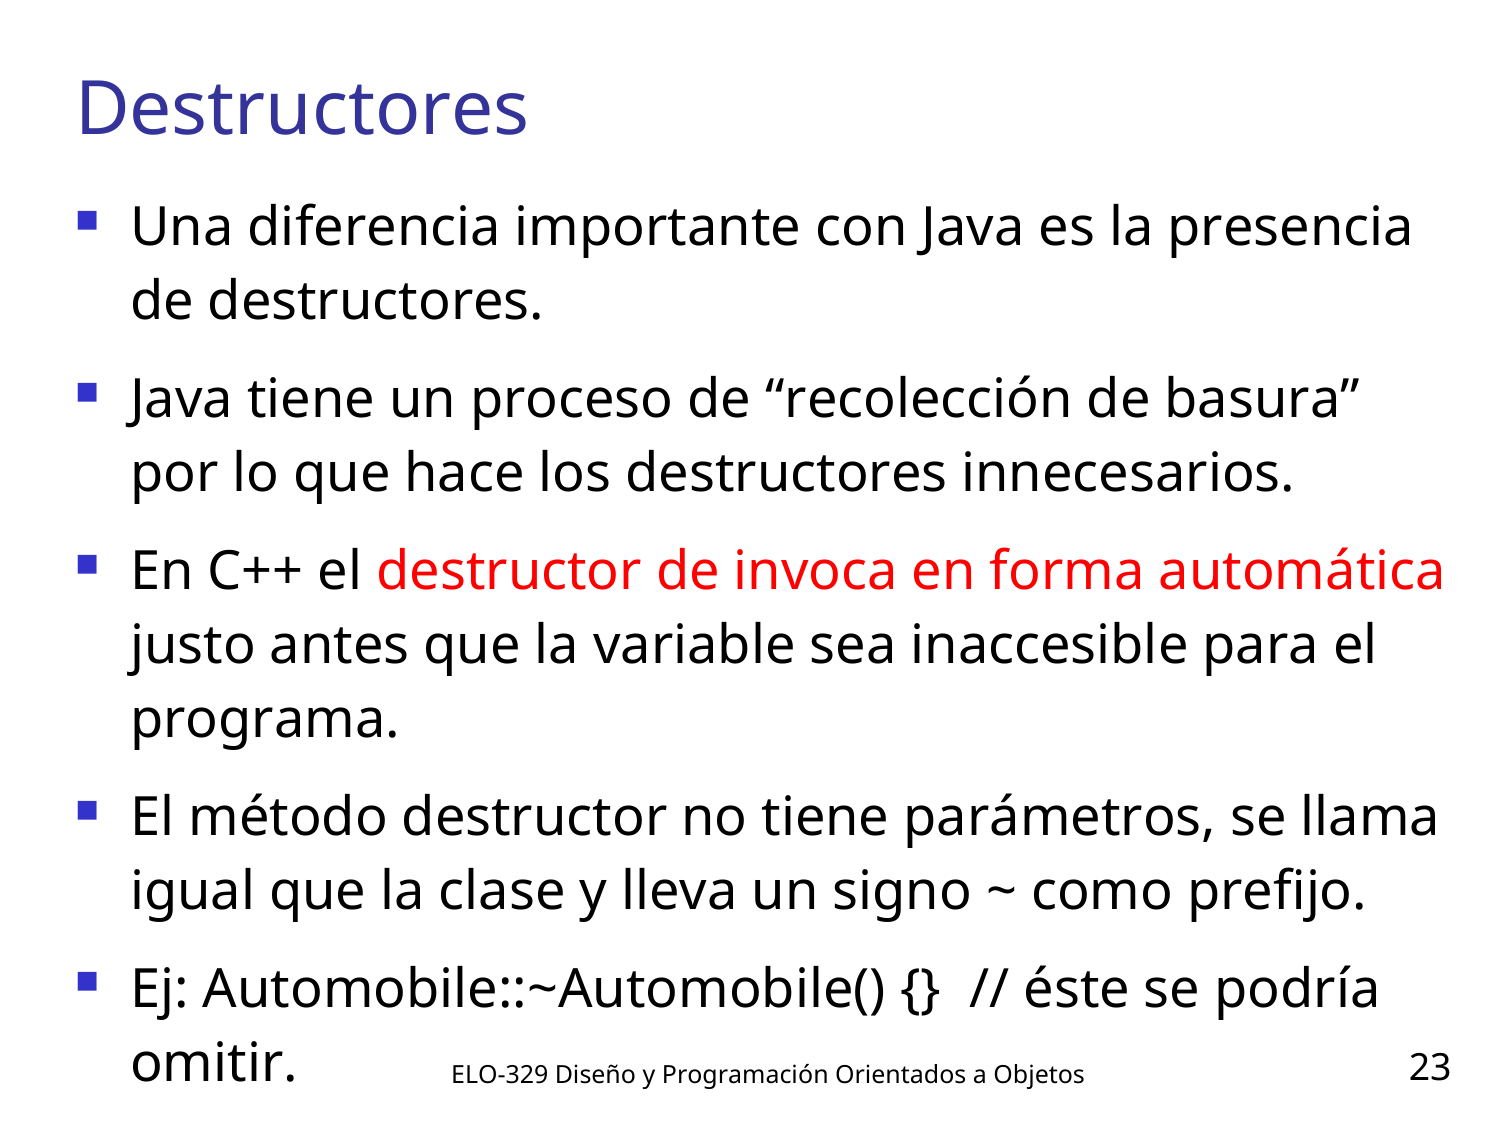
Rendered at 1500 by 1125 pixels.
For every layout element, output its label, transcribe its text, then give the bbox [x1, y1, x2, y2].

list Una diferencia importante con Java es la presencia de destructores. Java tiene un proceso de “recolección de basura” por lo que hace los destructores innecesarios. En C++ el destructor de invoca en forma automática justo antes que la variable sea inaccesible para el programa. El método destructor no tiene parámetros, se llama igual que la clase y lleva un signo ~ como prefijo. Ej: Automobile::~Automobile() {} // éste se podría omitir. [75, 187, 1462, 1060]
title Destructores [75, 27, 1500, 175]
